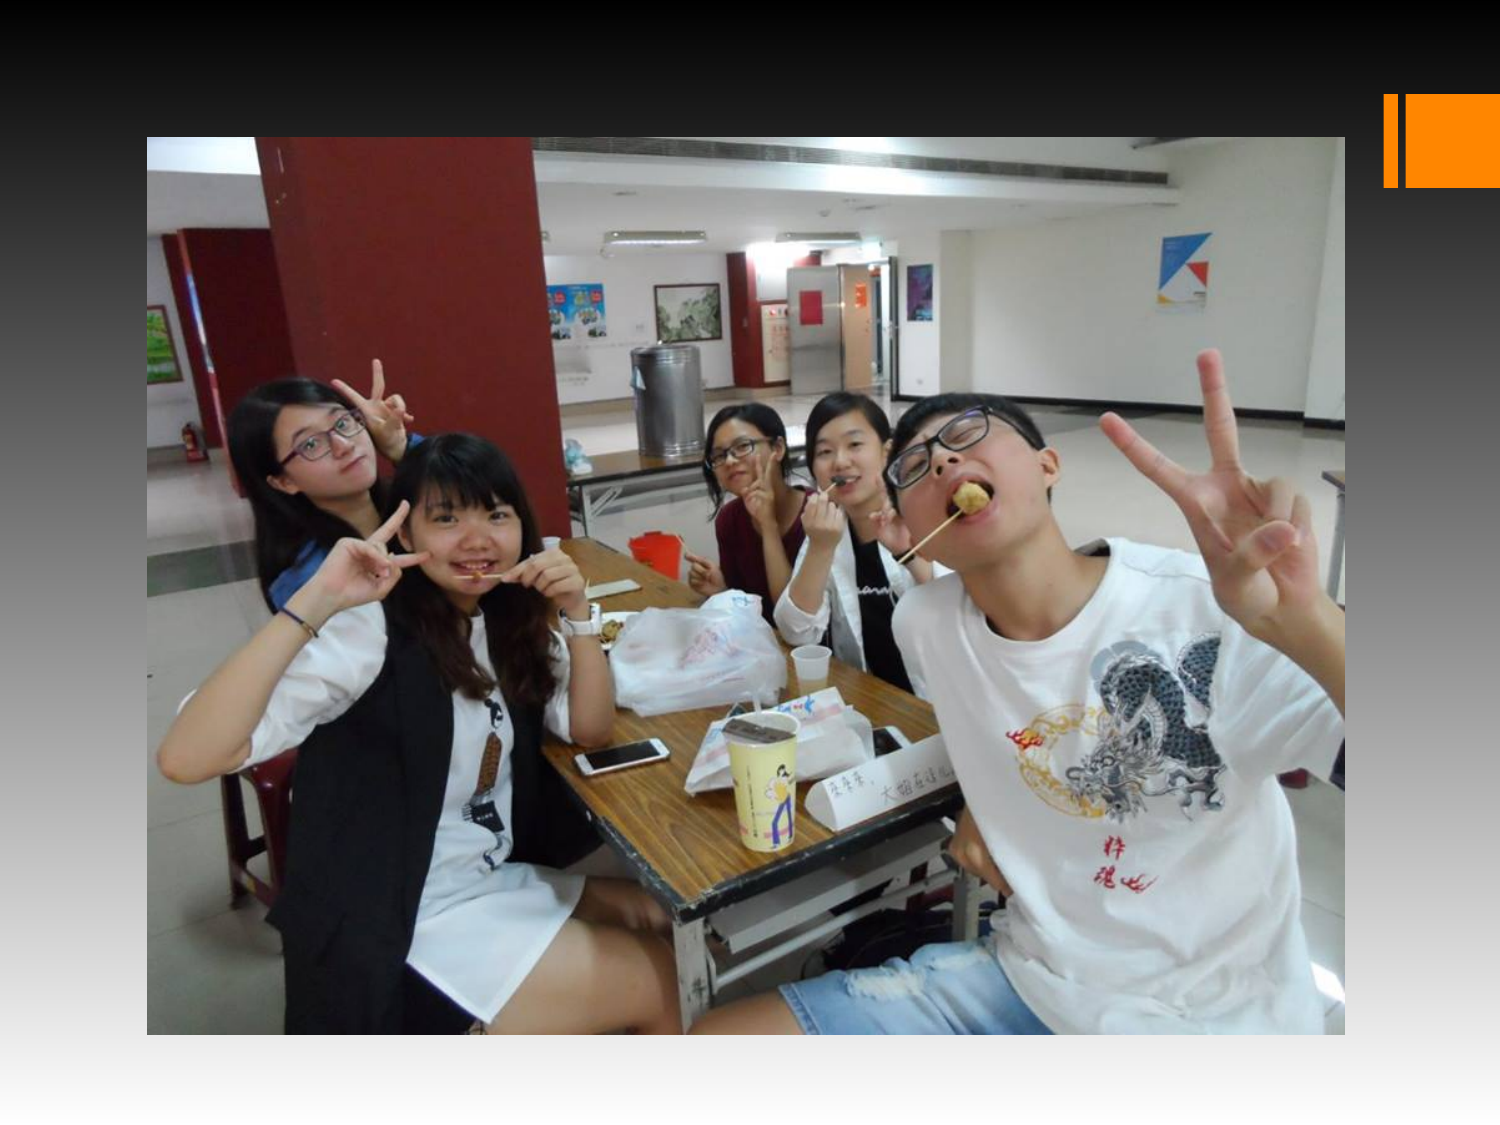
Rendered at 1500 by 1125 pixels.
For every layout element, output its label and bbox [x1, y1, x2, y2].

picture [147, 137, 1345, 1035]
